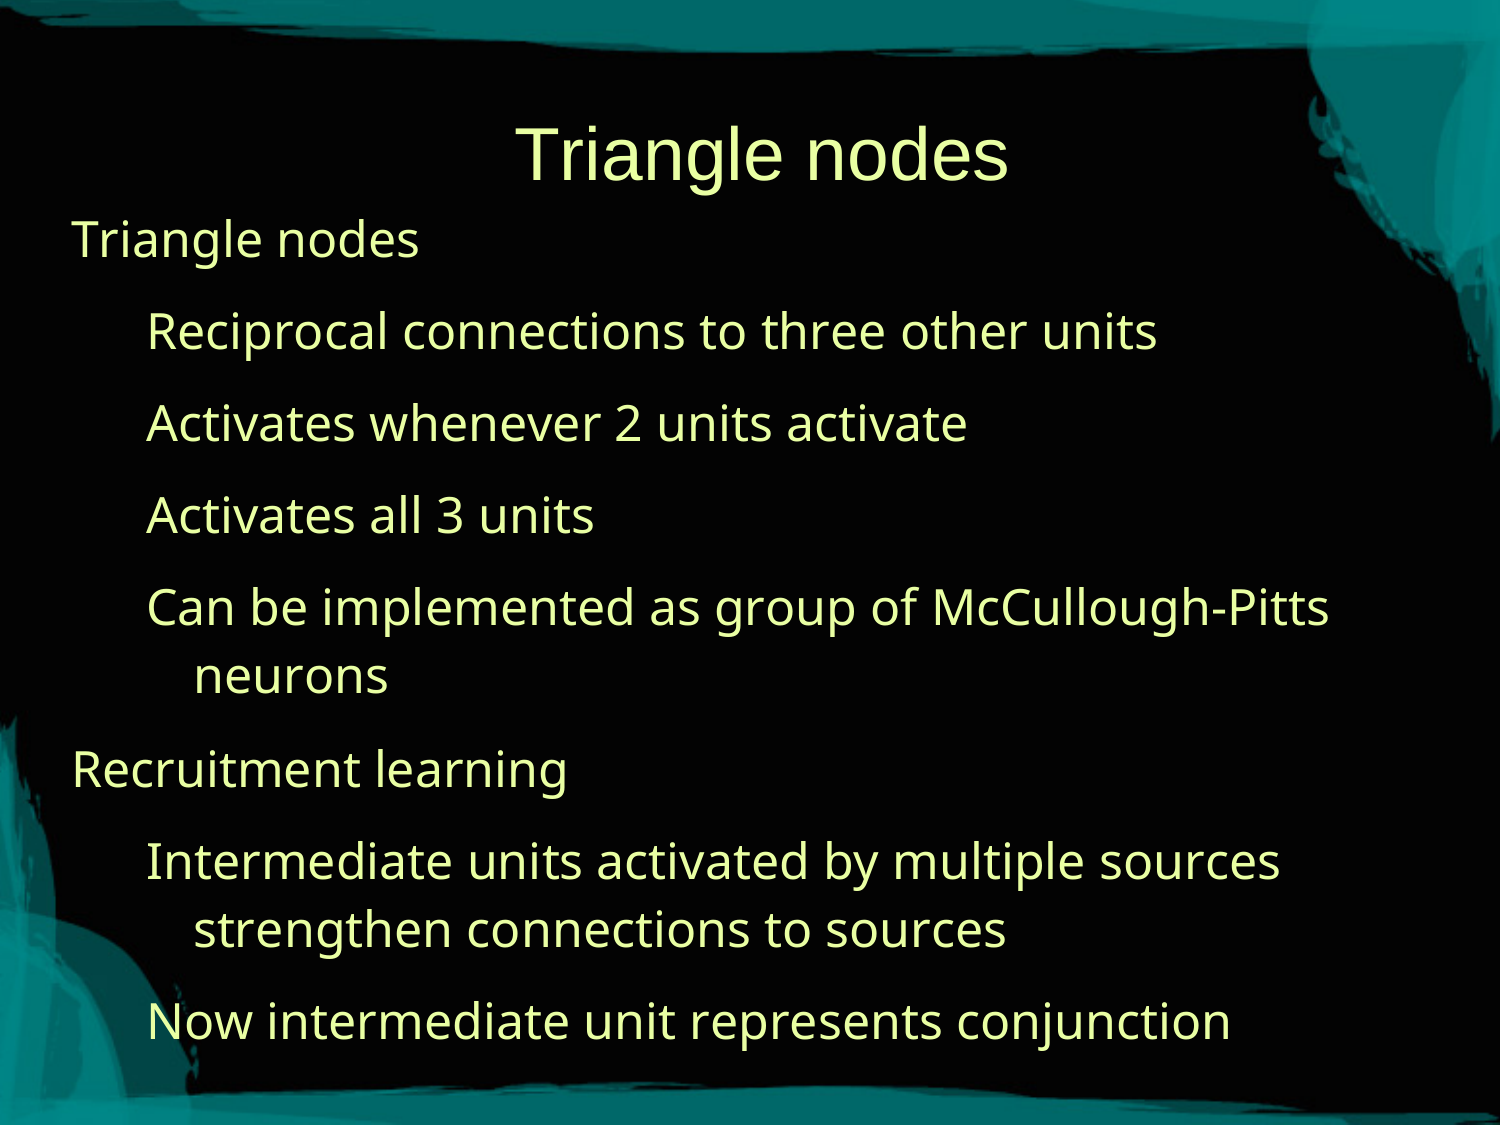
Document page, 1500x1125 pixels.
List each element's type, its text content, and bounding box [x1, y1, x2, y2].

title Triangle nodes [262, 7, 1263, 203]
picture [0, 0, 1500, 1125]
list Triangle nodes Reciprocal connections to three other units Activates whenever 2 units activate Activates all 3 units Can be implemented as group of McCullough-Pitts neurons Recruitment learning Intermediate units activated by multiple sources strengthen connections to sources Now intermediate unit represents conjunction [71, 203, 1422, 1114]
